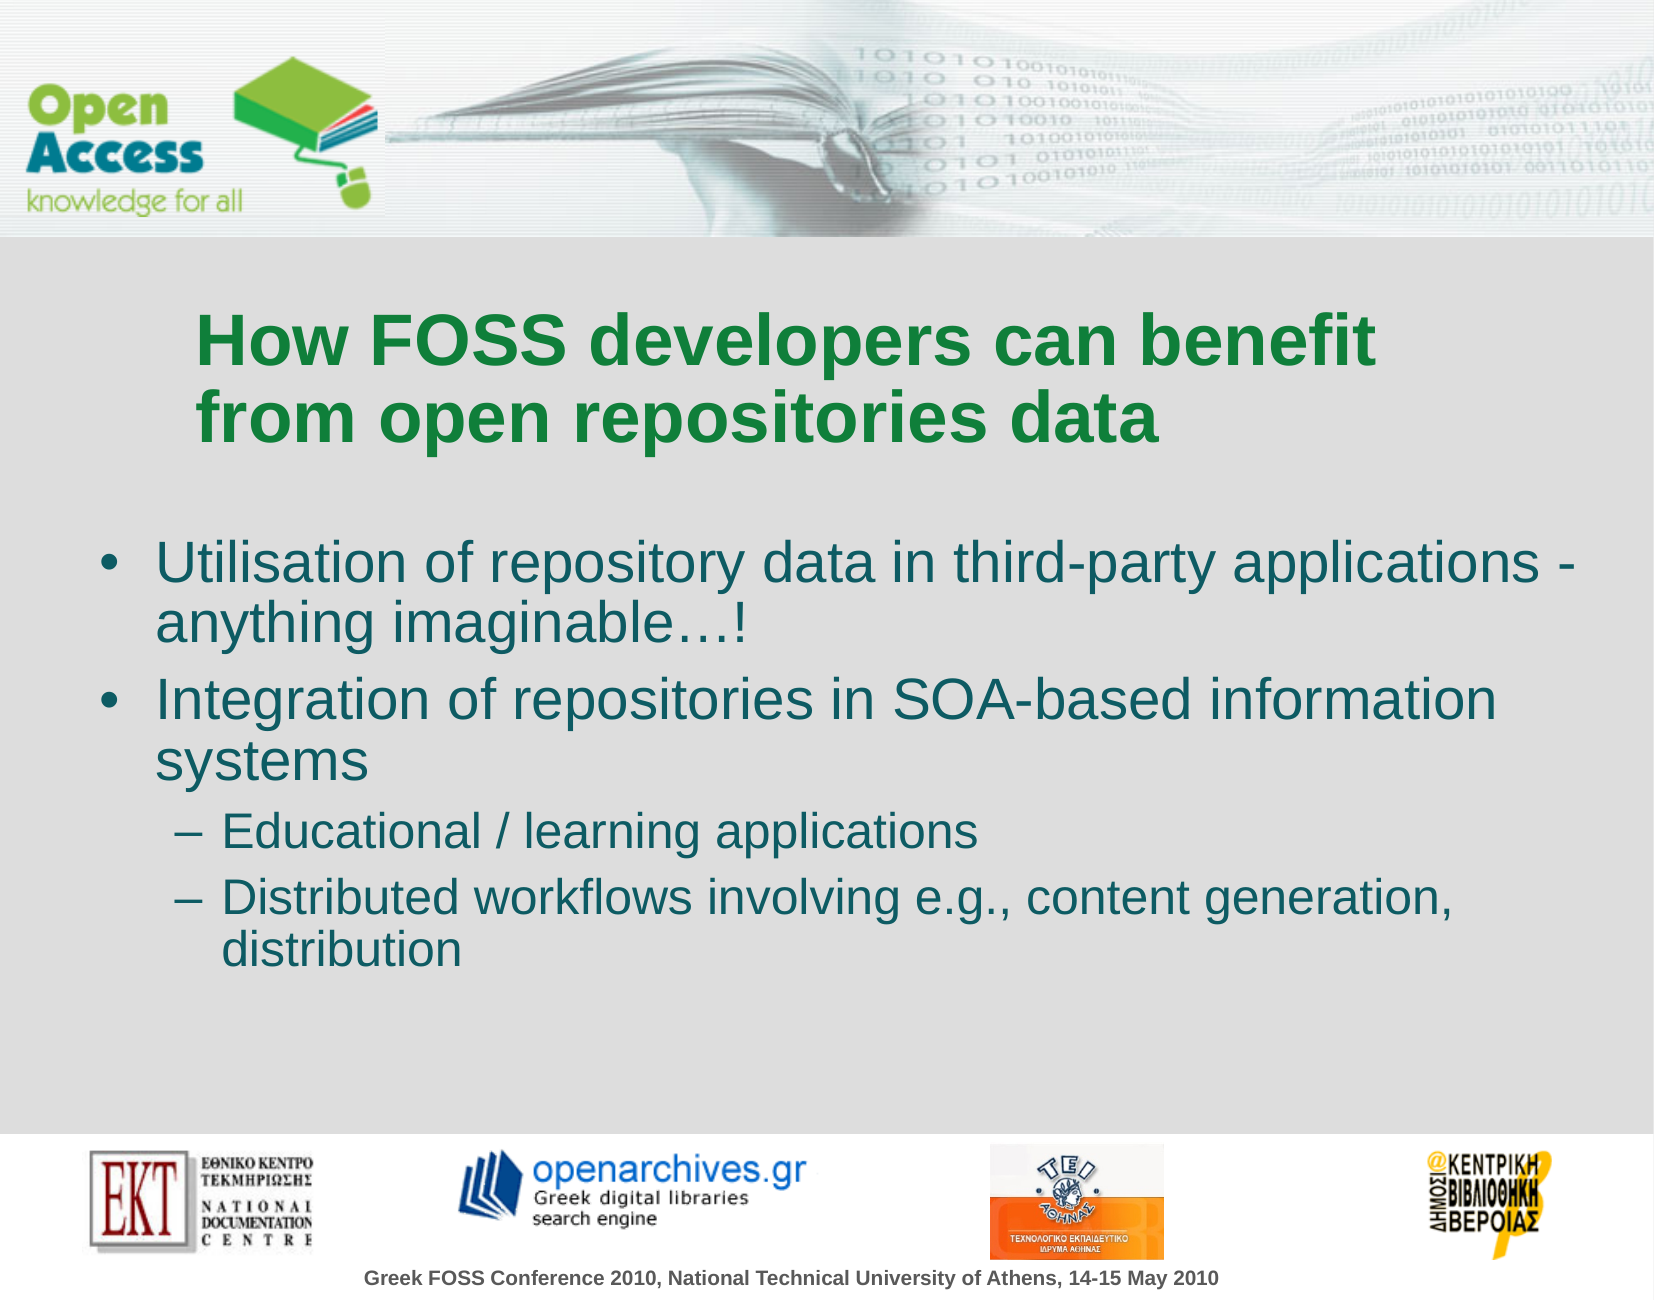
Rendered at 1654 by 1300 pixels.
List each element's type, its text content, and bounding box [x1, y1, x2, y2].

text_box How FOSS developers can benefit from open repositories data [195, 303, 1516, 470]
text_box [322, 32, 1562, 182]
text_box Utilisation of repository data in third-party applications - anything imaginable…! Integration of repositories in SOA-based information systems Educational / learning applications Distributed workflows involving e.g., content generation, distribution [82, 525, 1624, 1093]
picture [1424, 1136, 1648, 1260]
picture [451, 1142, 851, 1231]
picture [0, 0, 1654, 237]
picture [990, 1142, 1164, 1260]
picture [82, 1138, 323, 1260]
